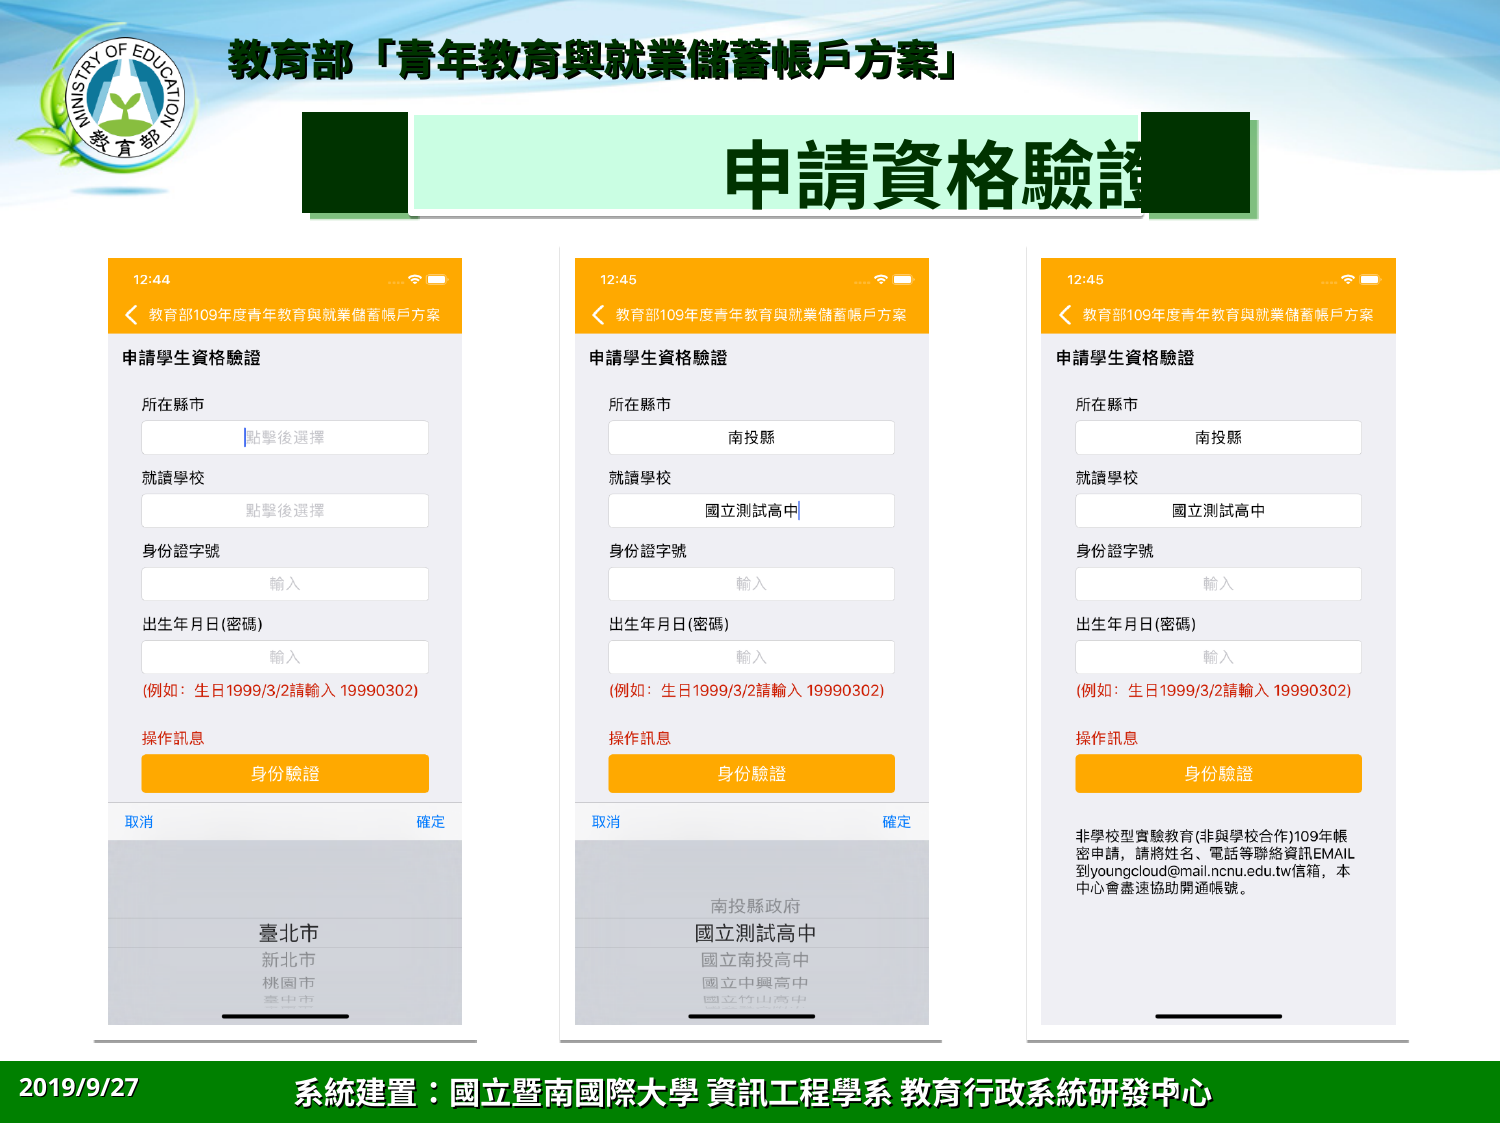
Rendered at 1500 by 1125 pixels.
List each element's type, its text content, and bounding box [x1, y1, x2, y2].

text_box 5 [1147, 1063, 1498, 1117]
text_box [1141, 112, 1250, 213]
picture [107, 258, 463, 1025]
picture [574, 258, 929, 1025]
text_box [302, 112, 411, 213]
picture [1041, 258, 1396, 1025]
text_box 2019/9/27 [3, 1063, 354, 1117]
text_box 申請資格驗證 [411, 112, 1141, 213]
